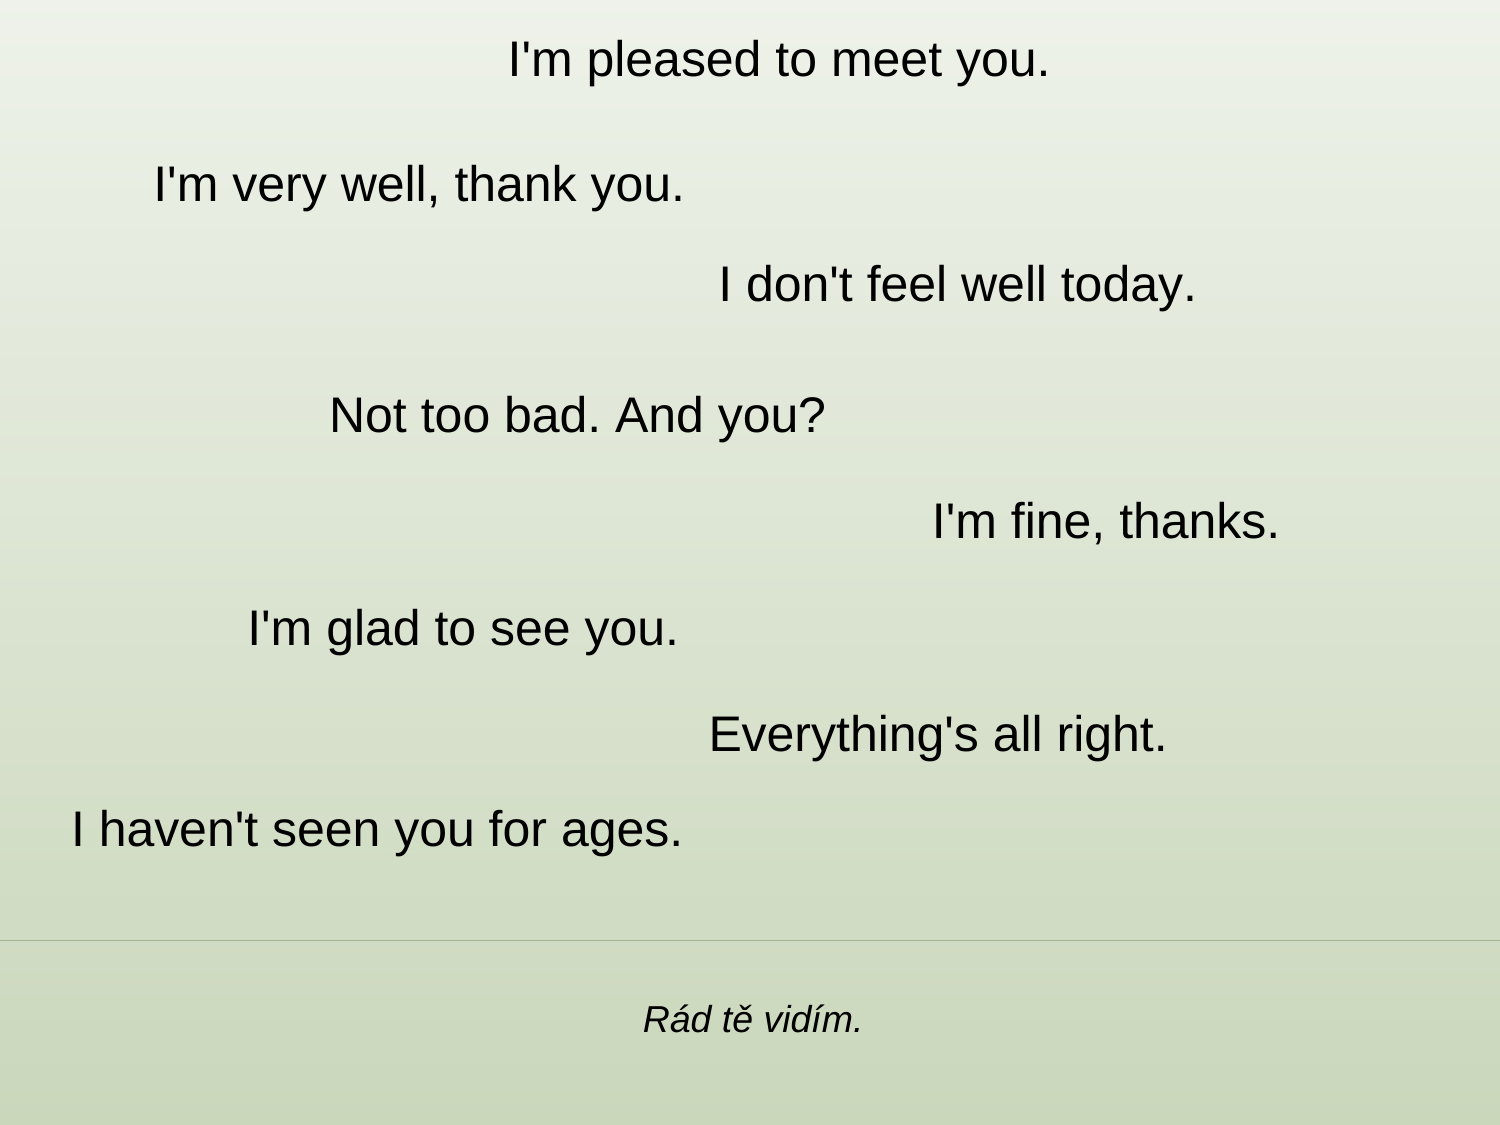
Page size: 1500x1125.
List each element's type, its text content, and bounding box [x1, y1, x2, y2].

text_box I'm pleased to meet you. [492, 18, 1067, 95]
text_box I haven't seen you for ages. [56, 788, 699, 864]
text_box Not too bad. And you? [314, 374, 842, 451]
text_box Rád tě vidím. [628, 987, 879, 1049]
text_box I'm very well, thank you. [138, 144, 701, 220]
text_box Everything's all right. [693, 693, 1183, 770]
text_box I'm fine, thanks. [917, 481, 1296, 557]
text_box I'm glad to see you. [232, 587, 695, 664]
text_box I don't feel well today. [703, 243, 1213, 319]
